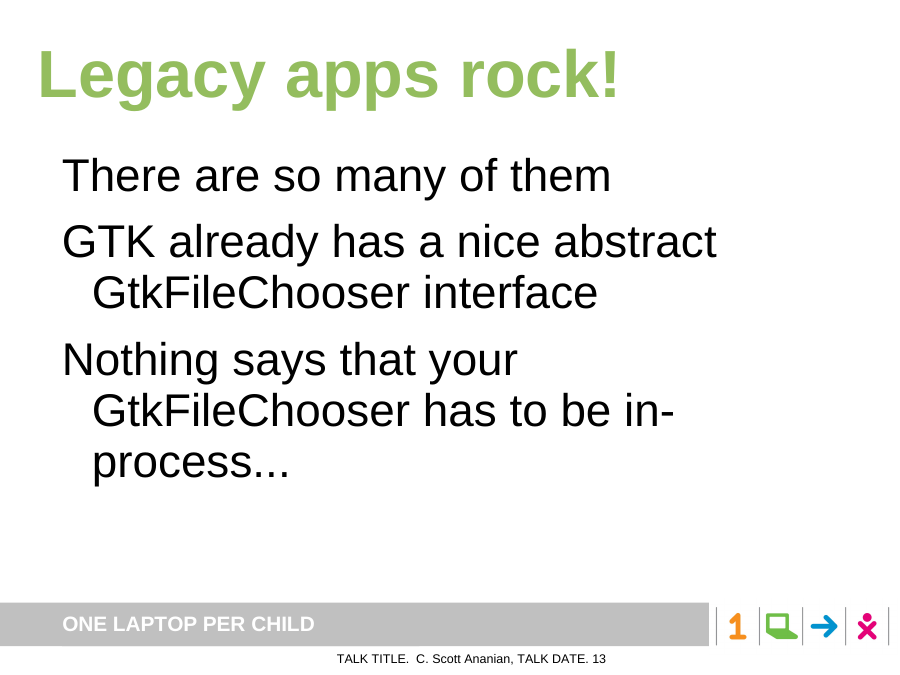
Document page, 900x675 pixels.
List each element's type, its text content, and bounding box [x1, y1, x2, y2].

picture [844, 598, 898, 655]
list There are so many of them GTK already has a nice abstract GtkFileChooser interface Nothing says that your GtkFileChooser has to be in-process... [61, 150, 844, 675]
title Legacy apps rock! [37, 37, 856, 211]
